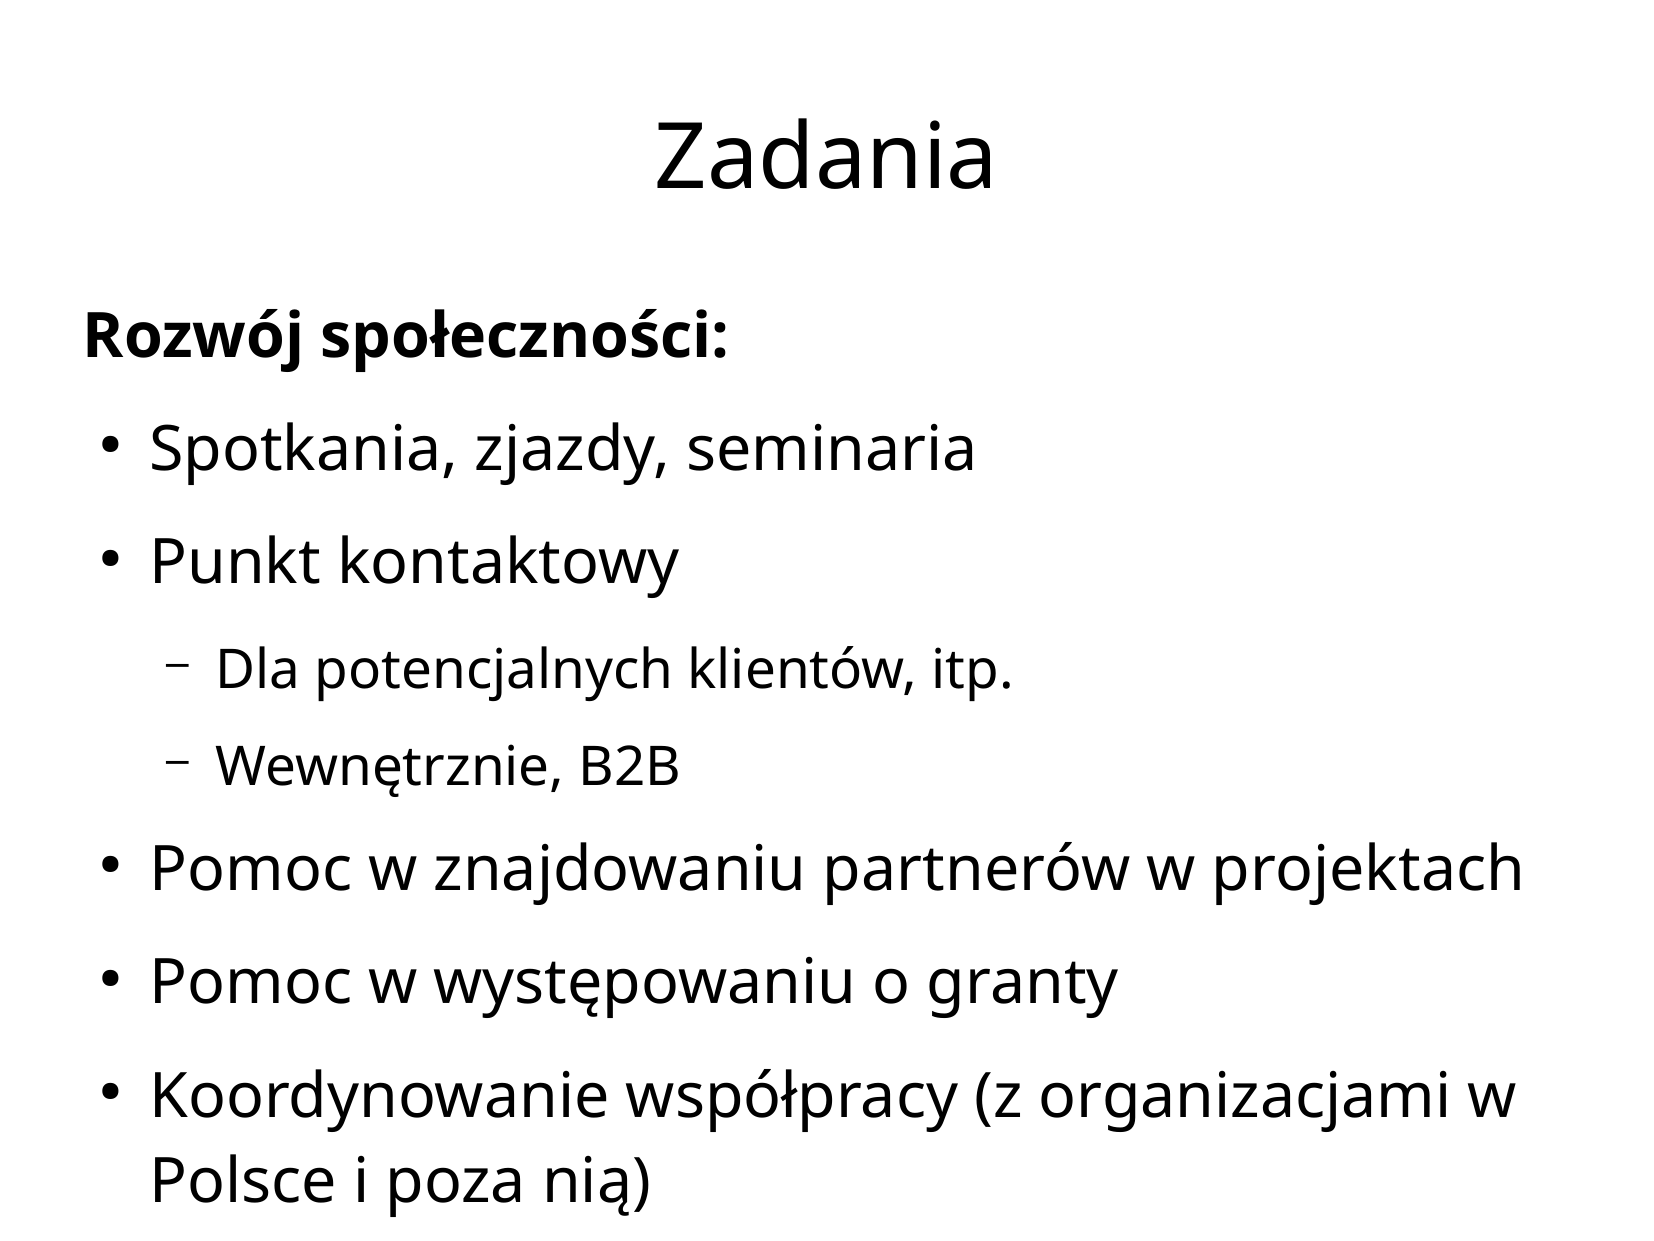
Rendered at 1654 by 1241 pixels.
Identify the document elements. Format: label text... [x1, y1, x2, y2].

list Rozwój społeczności: Spotkania, zjazdy, seminaria Punkt kontaktowy Dla potencjalnych klientów, itp. Wewnętrznie, B2B Pomoc w znajdowaniu partnerów w projektach Pomoc w występowaniu o granty Koordynowanie współpracy (z organizacjami w Polsce i poza nią) [82, 290, 1538, 1231]
title Zadania [82, 49, 1571, 257]
